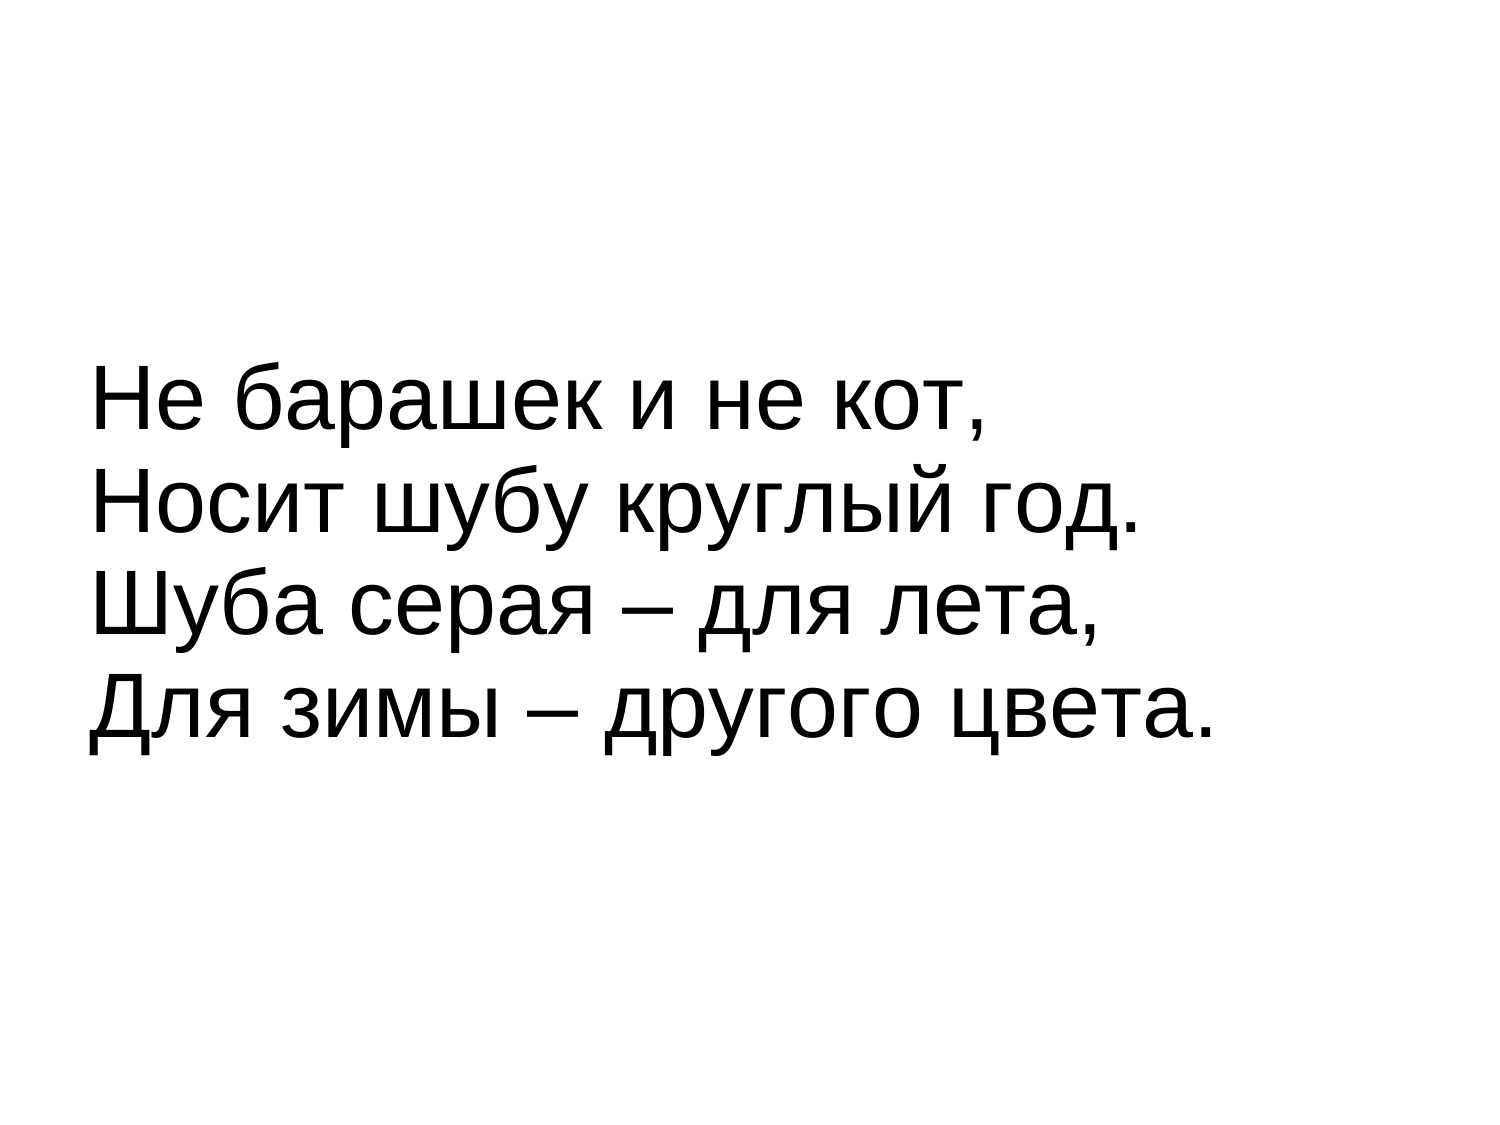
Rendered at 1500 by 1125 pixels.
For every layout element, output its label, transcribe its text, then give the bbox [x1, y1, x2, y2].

title Не барашек и не кот, Носит шубу круглый год. Шуба серая – для лета, Для зимы – другого цвета. [75, 45, 1426, 1059]
